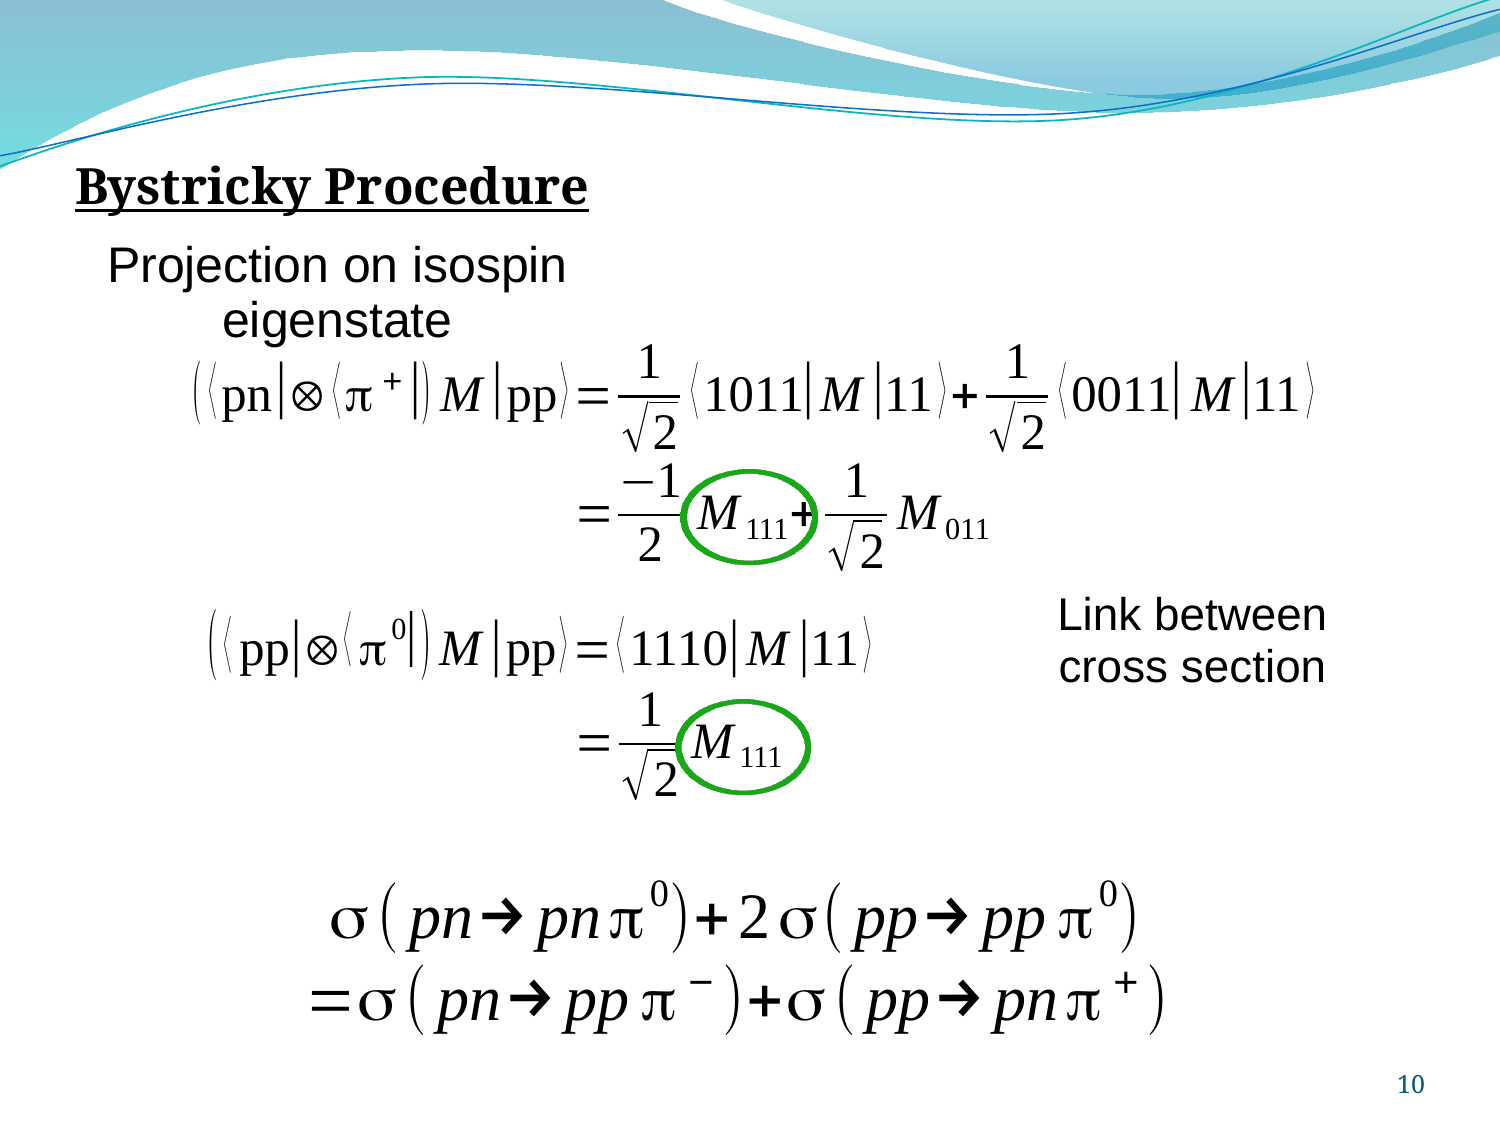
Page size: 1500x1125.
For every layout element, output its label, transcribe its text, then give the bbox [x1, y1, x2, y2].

subtitle Projection on isospin eigenstate [15, 224, 661, 361]
chart [180, 334, 1330, 579]
picture [680, 469, 818, 565]
text_box Link between cross section [1005, 559, 1381, 722]
chart [195, 604, 886, 808]
chart [285, 870, 1186, 1037]
title Bystricky Procedure [75, 91, 1425, 280]
picture [675, 699, 811, 795]
